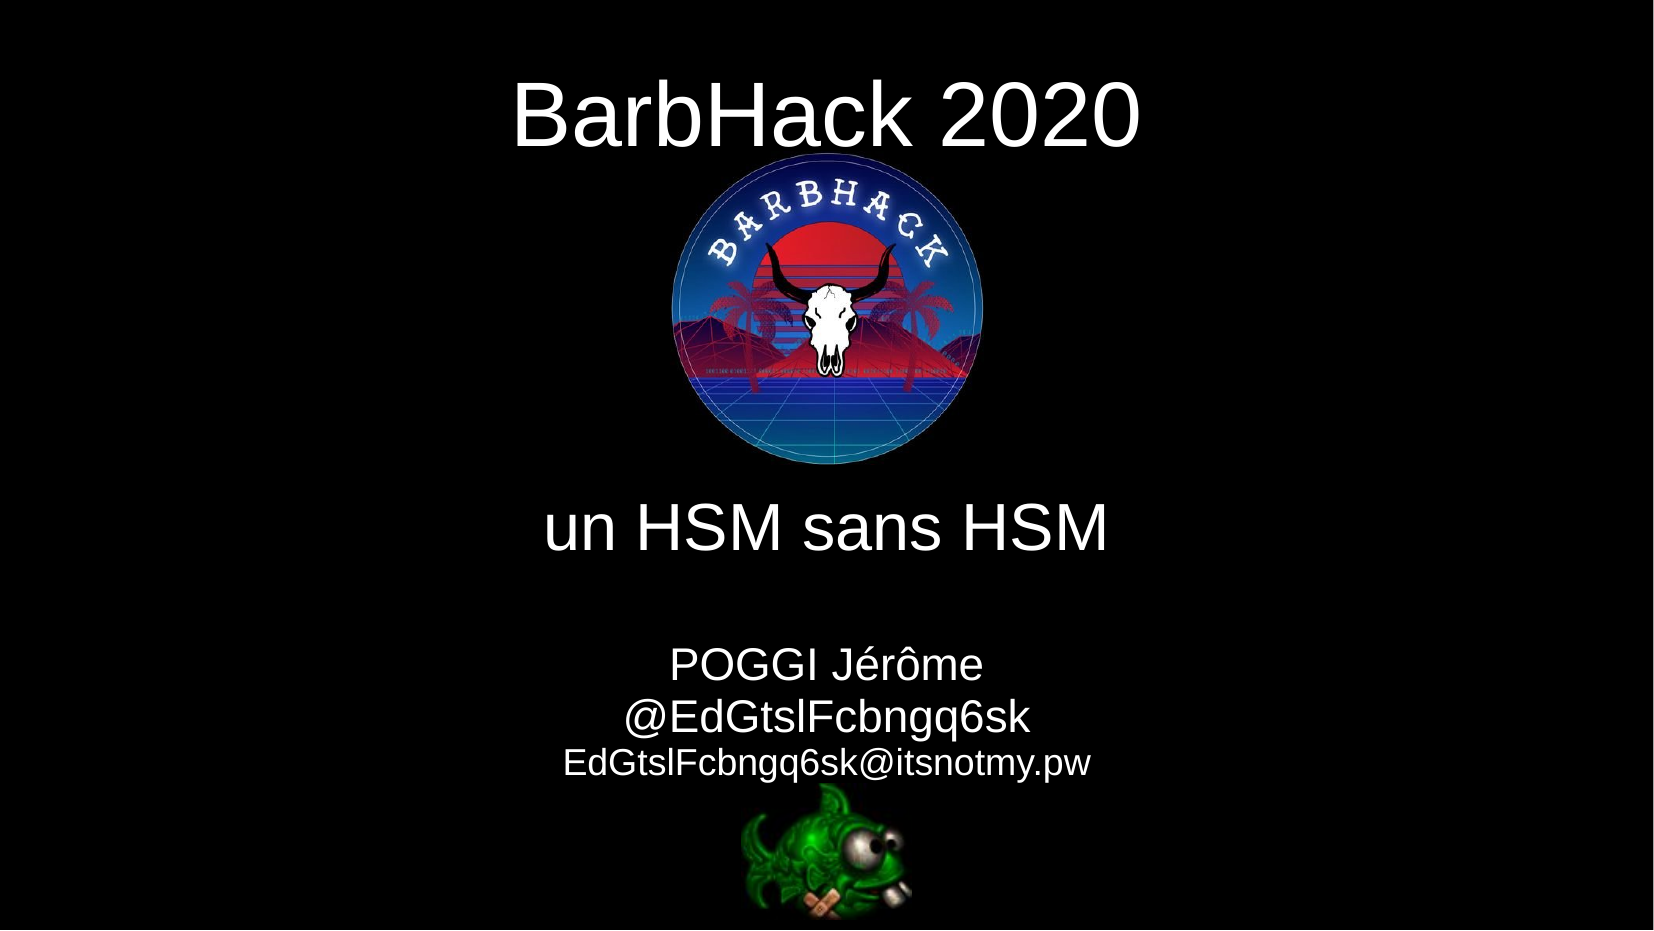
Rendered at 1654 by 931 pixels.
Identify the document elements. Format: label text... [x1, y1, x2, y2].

subtitle un HSM sans HSM POGGI Jérôme @EdGtslFcbngq6sk EdGtslFcbngq6sk@itsnotmy.pw [82, 190, 1571, 784]
title BarbHack 2020 [82, 37, 1571, 190]
picture [670, 151, 984, 465]
picture [741, 783, 912, 920]
